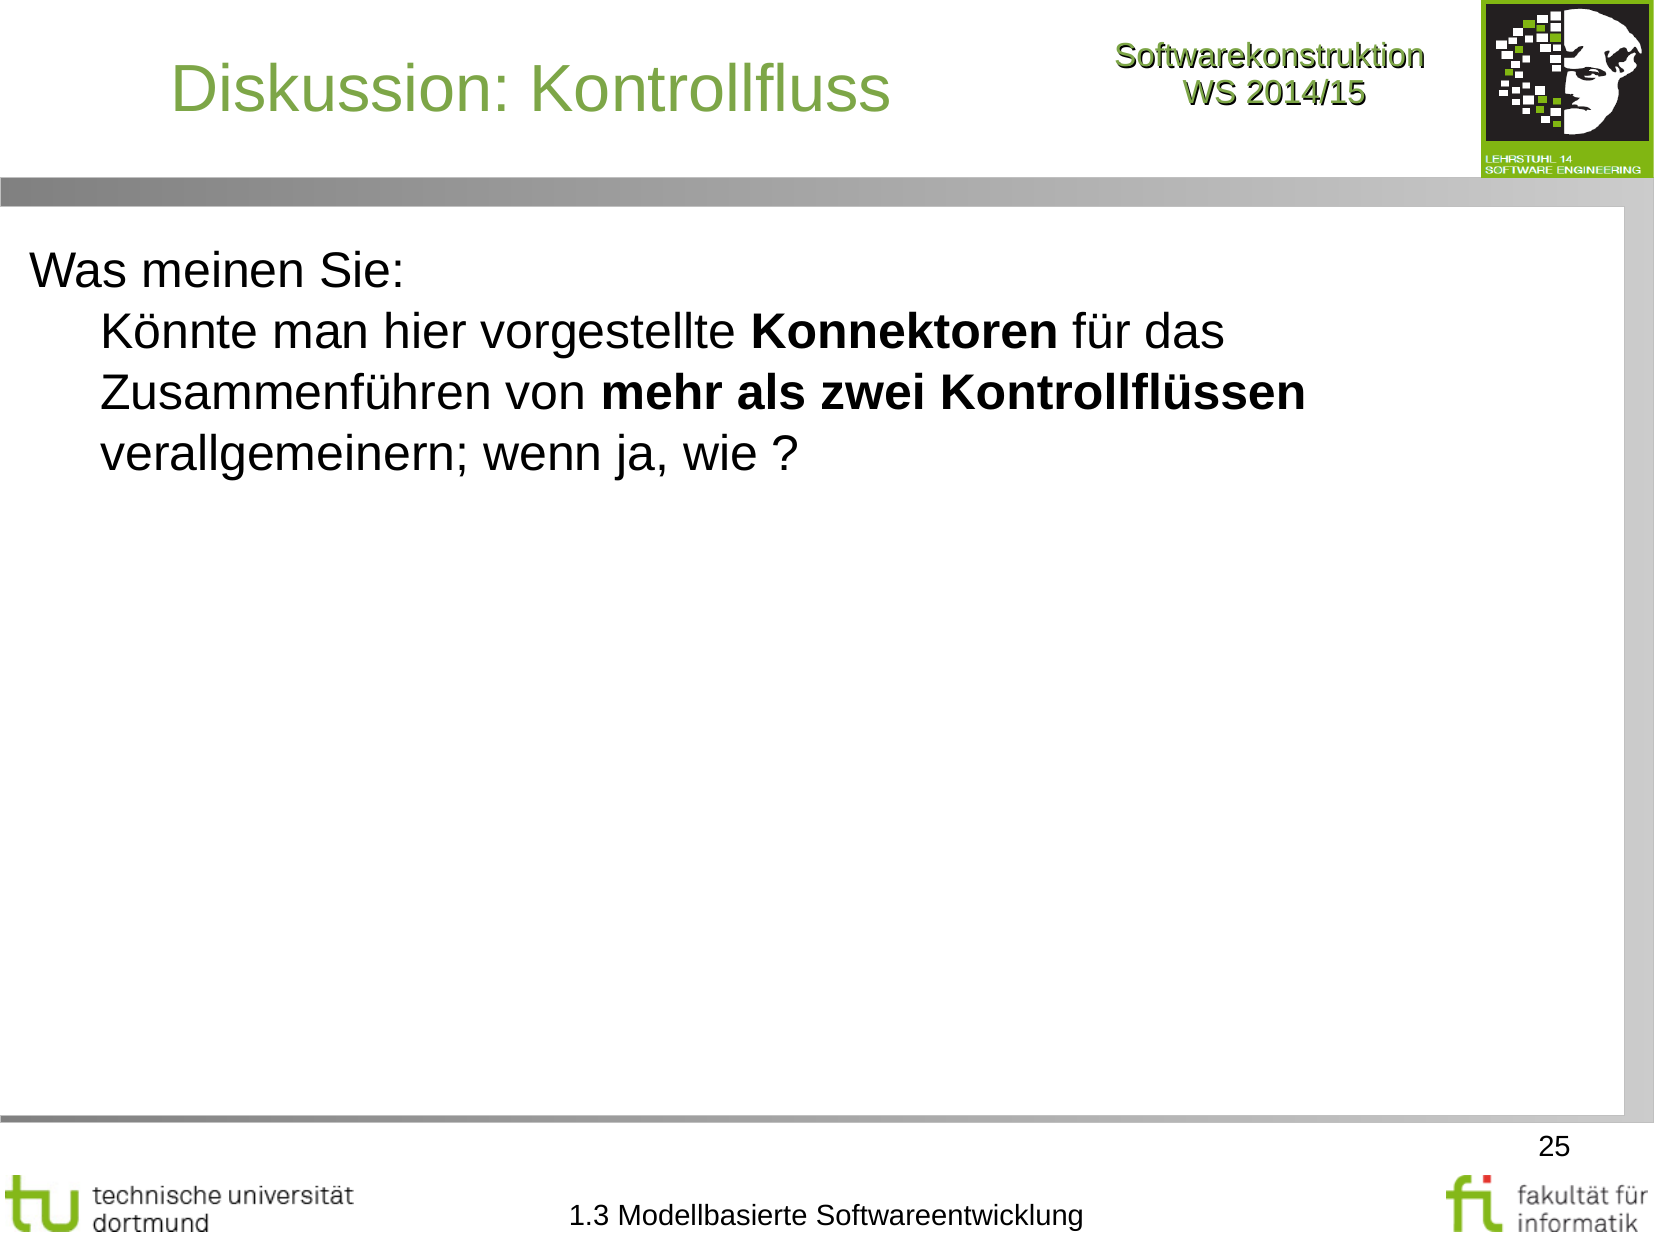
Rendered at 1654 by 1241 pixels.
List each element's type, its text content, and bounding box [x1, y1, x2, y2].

list Was meinen Sie: Könnte man hier vorgestellte Konnektoren für das Zusammenführen von mehr als zwei Kontrollflüssen verallgemeinern; wenn ja, wie ? [29, 236, 1625, 1040]
picture [1446, 1175, 1648, 1232]
title Diskussion: Kontrollfluss [0, 0, 1063, 178]
picture [5, 1175, 354, 1232]
picture [1481, 0, 1654, 178]
